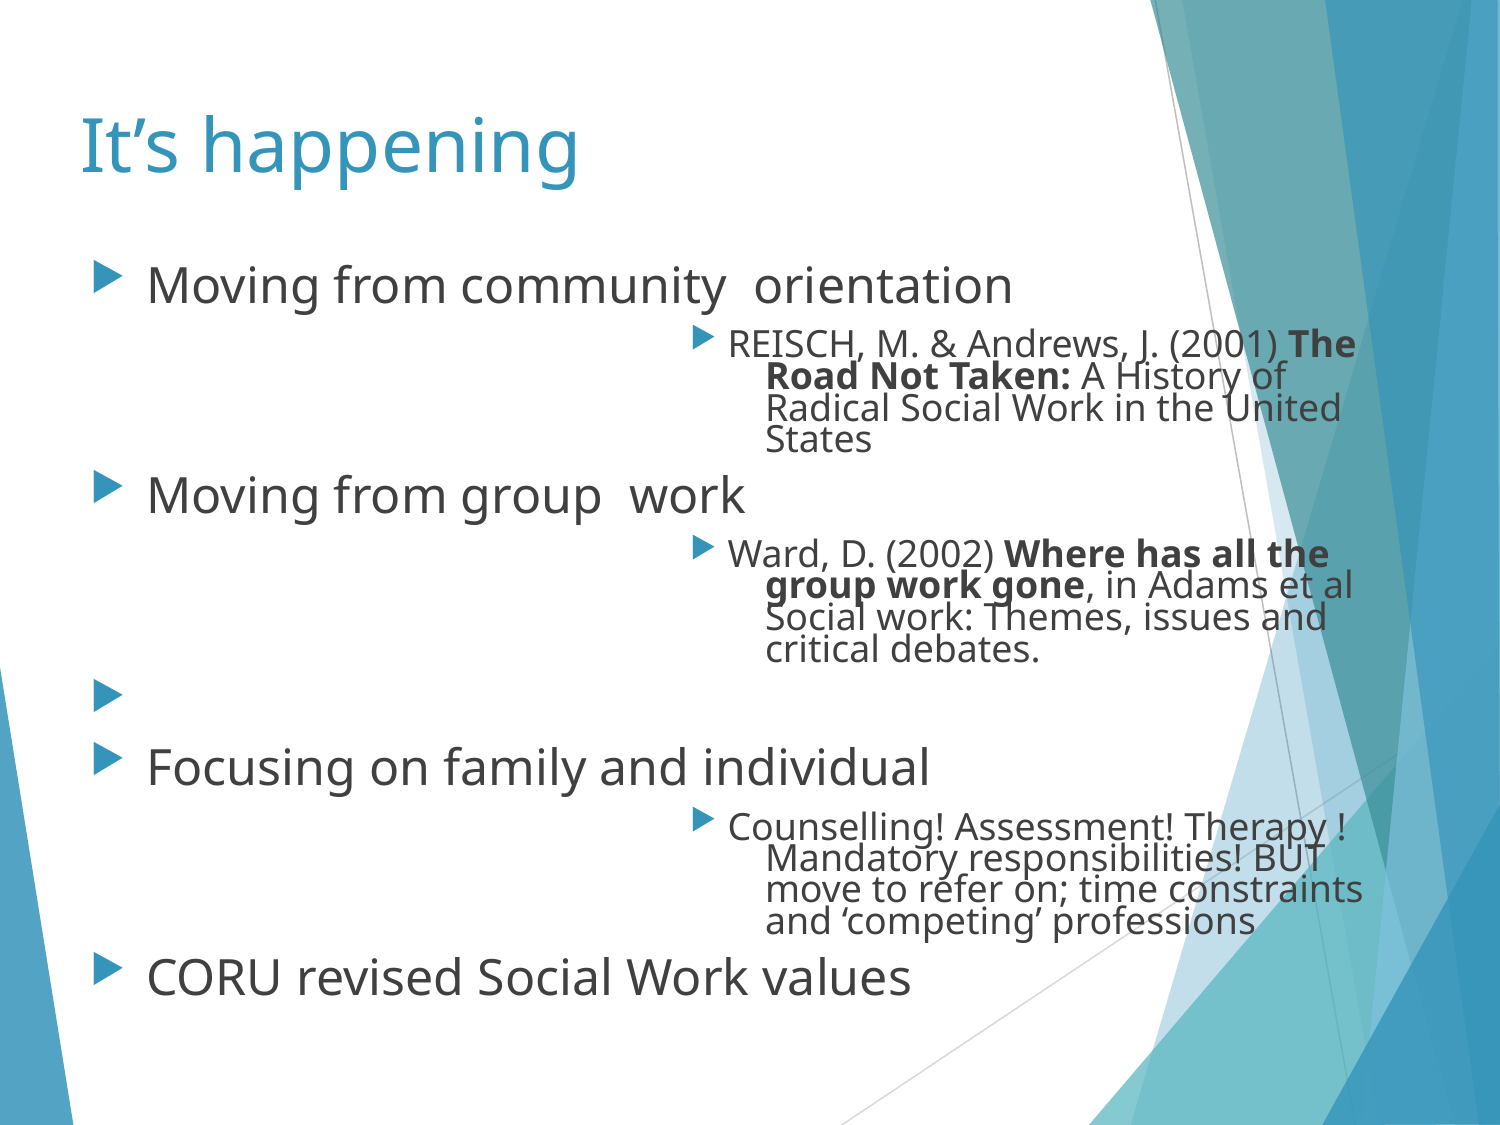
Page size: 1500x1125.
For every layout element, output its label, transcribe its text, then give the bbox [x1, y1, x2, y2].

list Moving from community orientation REISCH, M. & Andrews, J. (2001) The Road Not Taken: A History of Radical Social Work in the United States Moving from group work Ward, D. (2002) Where has all the group work gone, in Adams et al Social work: Themes, issues and critical debates. Focusing on family and individual Counselling! Assessment! Therapy ! Mandatory responsibilities! BUT move to refer on; time constraints and ‘competing’ professions CORU revised Social Work values [75, 262, 1426, 1095]
title It’s happening [64, 90, 1415, 265]
